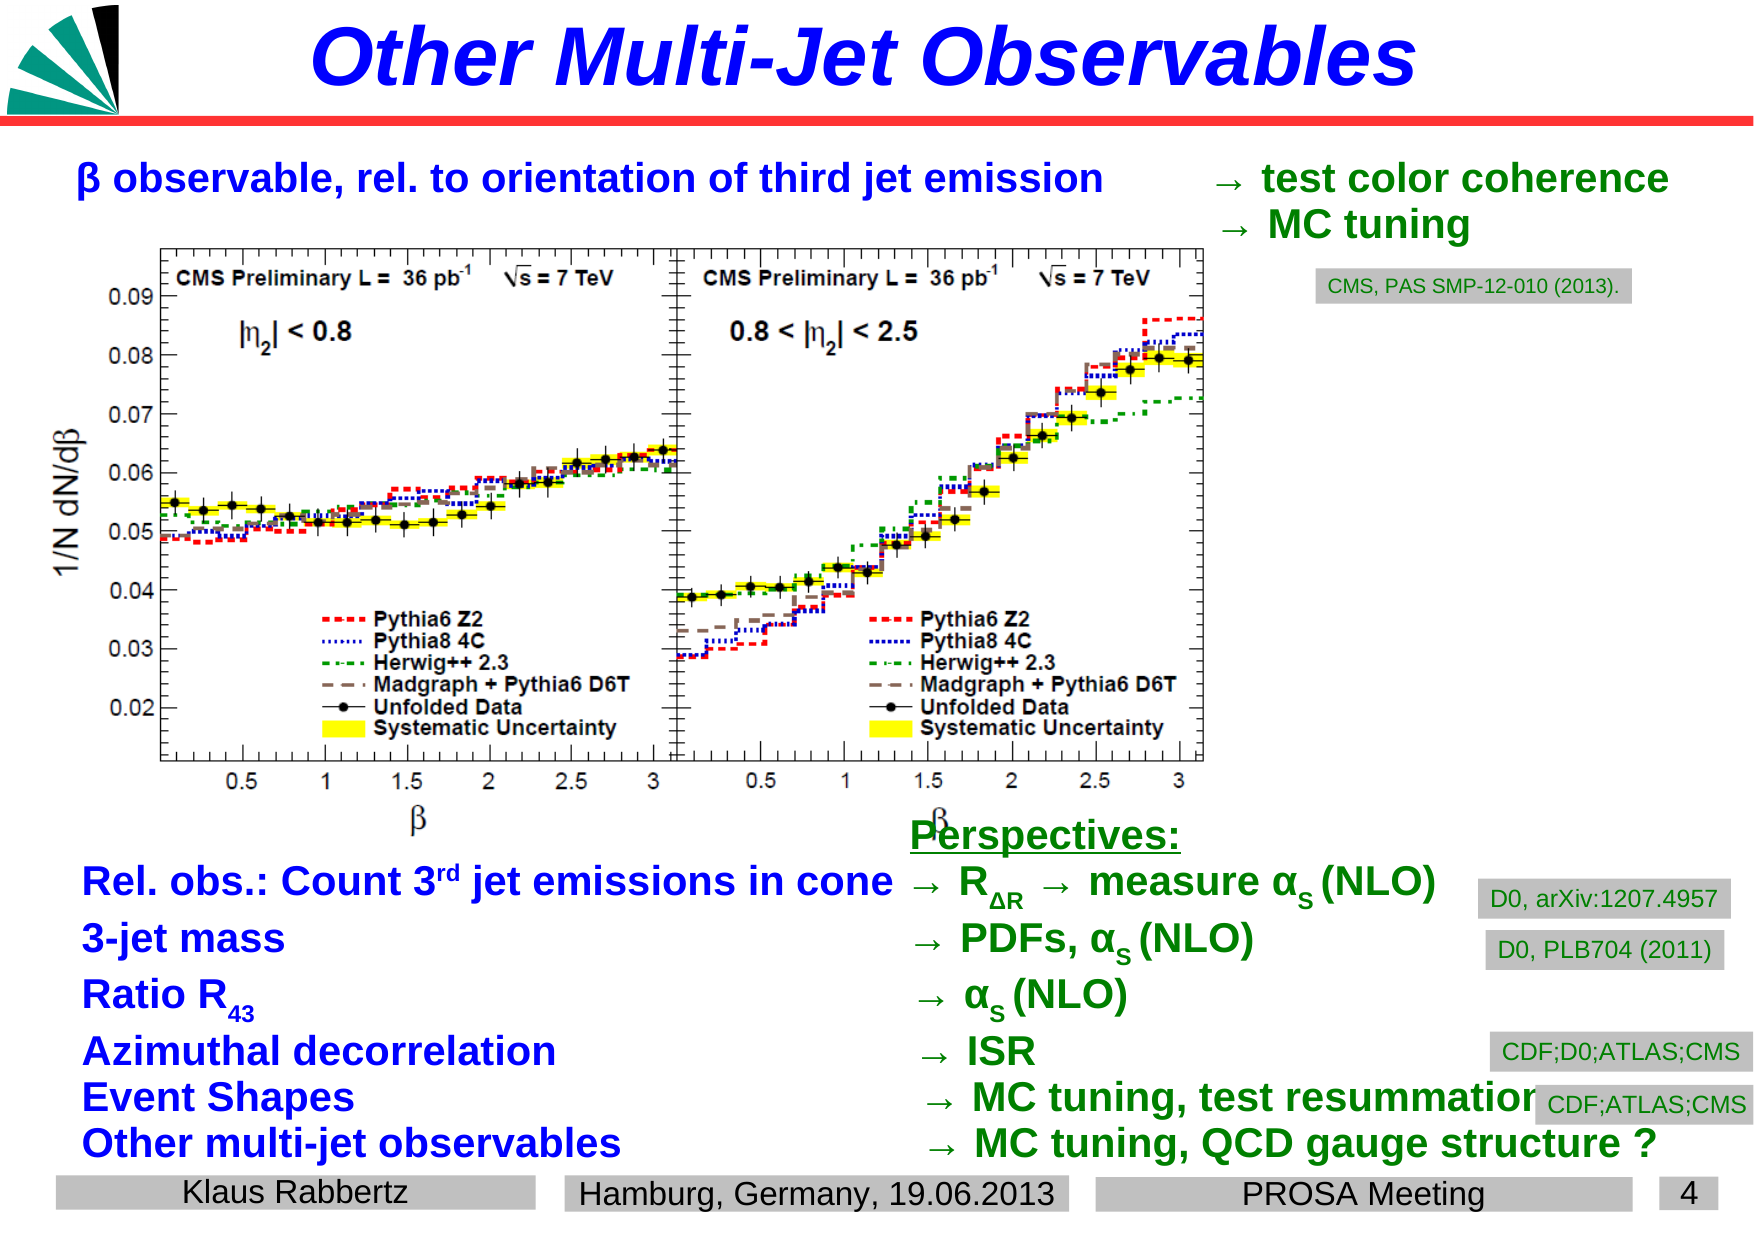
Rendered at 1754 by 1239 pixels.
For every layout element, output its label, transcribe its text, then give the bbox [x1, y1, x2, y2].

text_box CMS, PAS SMP-12-010 (2013). [1315, 268, 1632, 304]
text_box D0, arXiv:1207.4957 [1478, 878, 1731, 919]
text_box CDF;D0;ATLAS;CMS [1489, 1031, 1754, 1072]
title Other Multi-Jet Observables [123, 0, 1606, 114]
text_box β observable, rel. to orientation of third jet emission → test color coherence → MC tuning [63, 148, 1682, 254]
text_box CDF;ATLAS;CMS [1535, 1084, 1754, 1125]
picture [42, 241, 1215, 852]
picture [7, 5, 119, 116]
text_box Perspectives: Rel. obs.: Count 3rd jet emissions in cone → RΔR → measure αS (NLO) 3-jet mass → PDFs, αS (NLO) Ratio R43 → αS (NLO) Azimuthal decorrelation → ISR Event Shapes → MC tuning, test resummation Other multi-jet observables → MC tuning, QCD gauge structure ? [69, 805, 1671, 1231]
text_box D0, PLB704 (2011) [1485, 930, 1725, 970]
